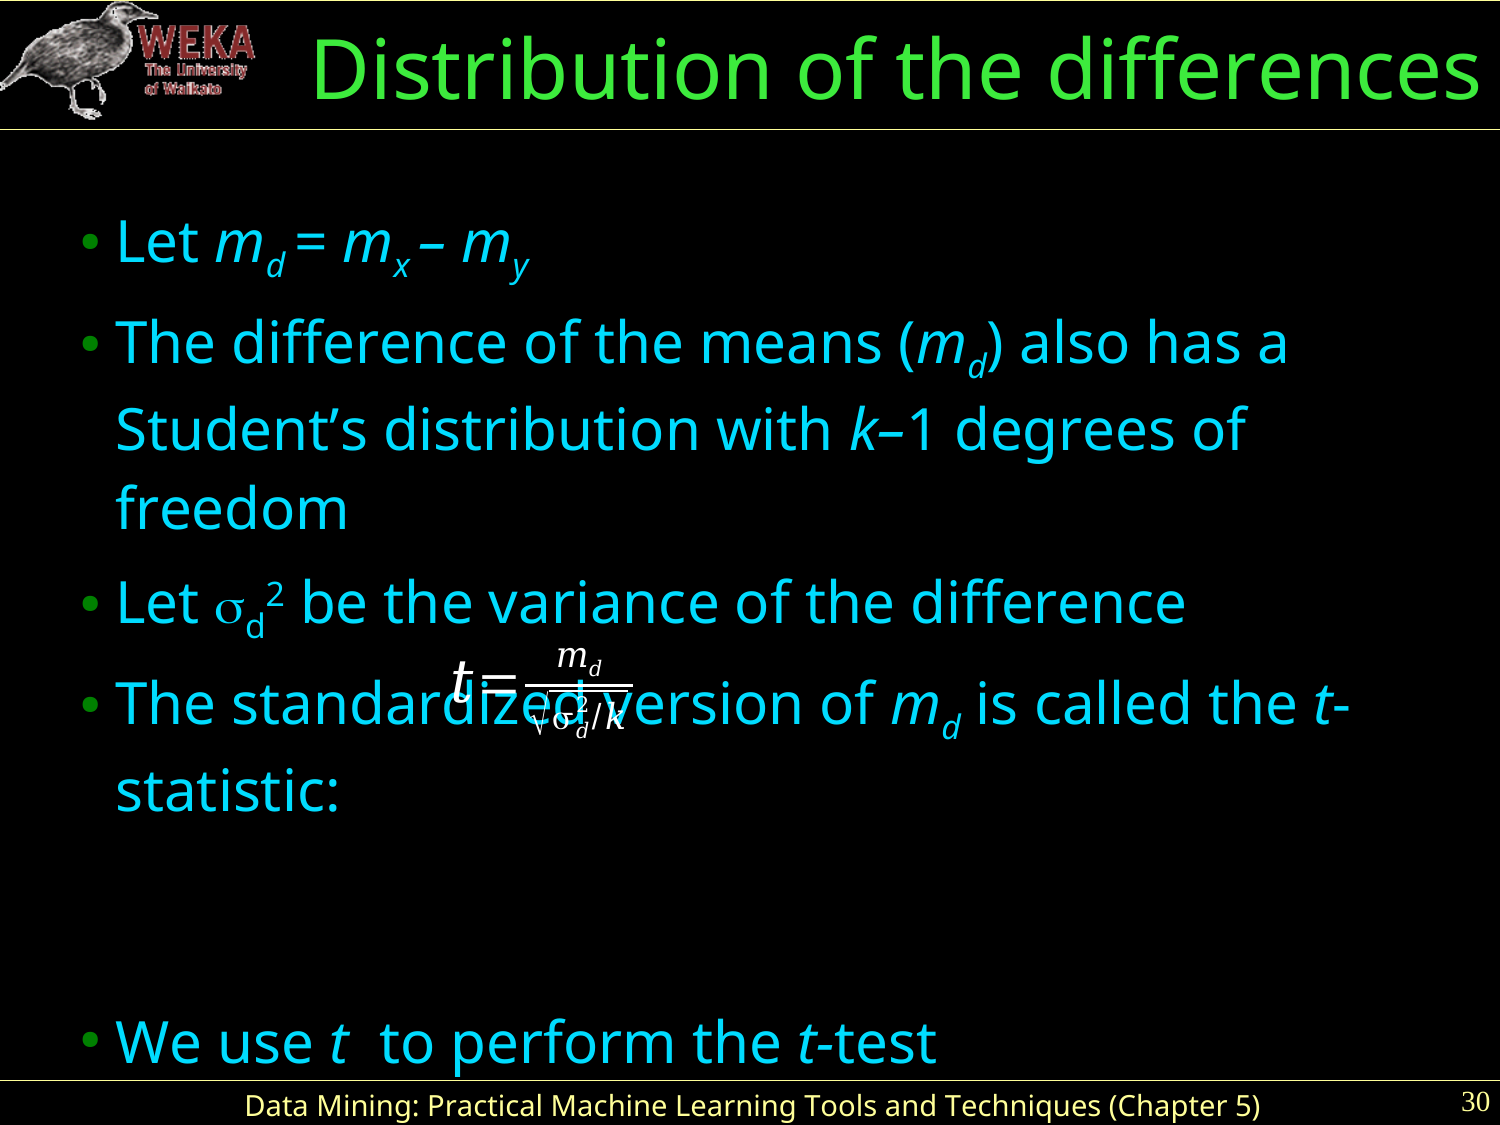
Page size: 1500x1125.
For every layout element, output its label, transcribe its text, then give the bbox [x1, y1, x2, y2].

text_box Let md = mx – my The difference of the means (md) also has a Student’s distribution with k–1 degrees of freedom Let sd2 be the variance of the difference The standardized version of md is called the t-statistic: We use t to perform the t-test [29, 193, 1500, 869]
chart [442, 634, 640, 744]
picture [0, 1, 266, 129]
title Distribution of the differences [295, 0, 1500, 148]
